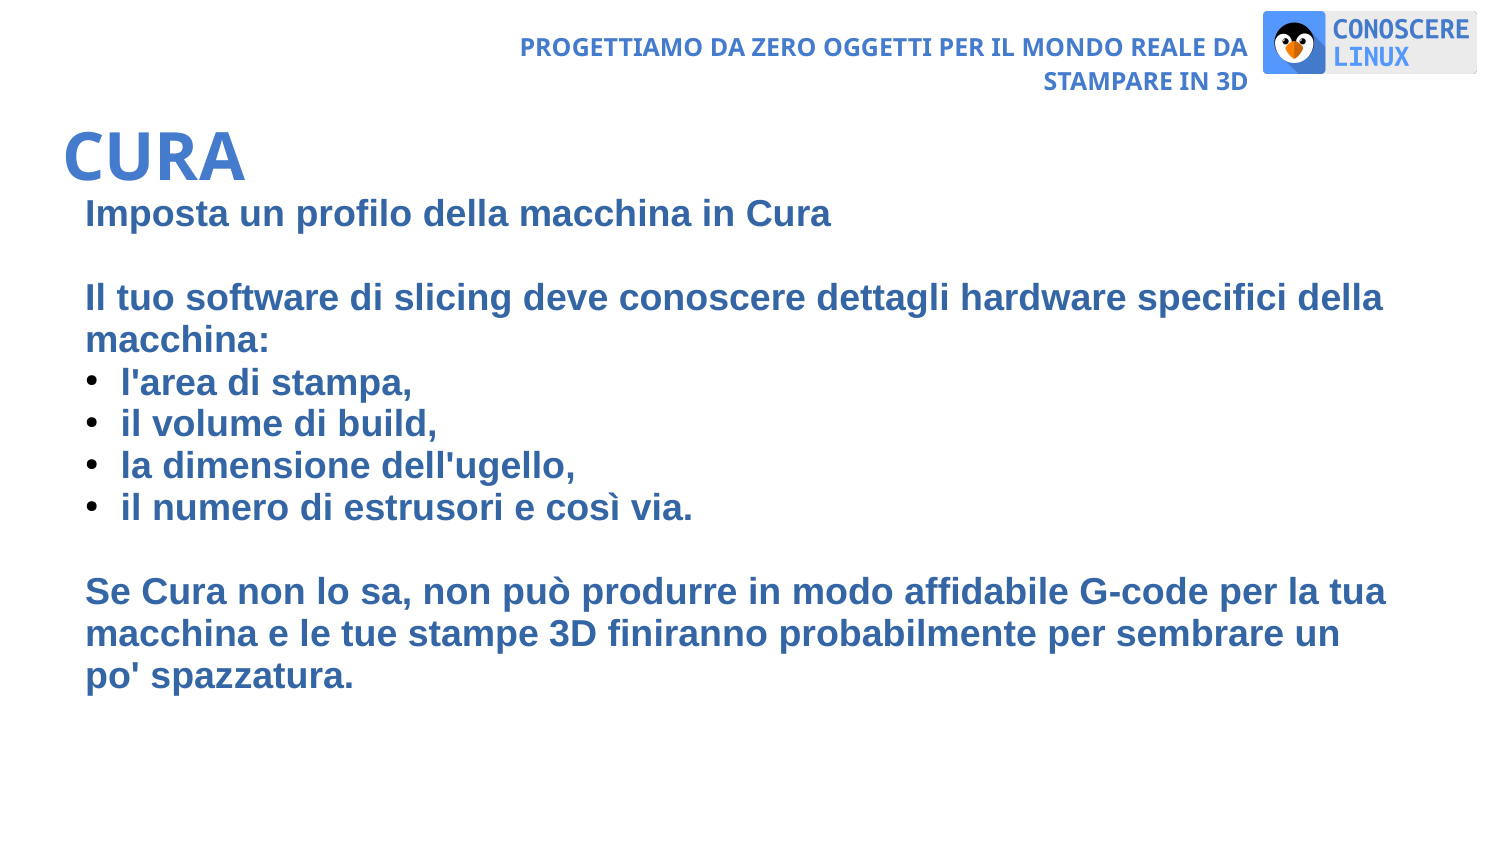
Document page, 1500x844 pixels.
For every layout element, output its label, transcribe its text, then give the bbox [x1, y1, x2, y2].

text_box Imposta un profilo della macchina in Cura Il tuo software di slicing deve conoscere dettagli hardware specifici della macchina: l'area di stampa, il volume di build, la dimensione dell'ugello, il numero di estrusori e così via. Se Cura non lo sa, non può produrre in modo affidabile G-code per la tua macchina e le tue stampe 3D finiranno probabilmente per sembrare un po' spazzatura. [70, 185, 1404, 705]
text_box PROGETTIAMO DA ZERO OGGETTI PER IL MONDO REALE DA STAMPARE IN 3D [437, 21, 1264, 91]
text_box CURA [47, 102, 1276, 189]
picture [1263, 11, 1477, 74]
